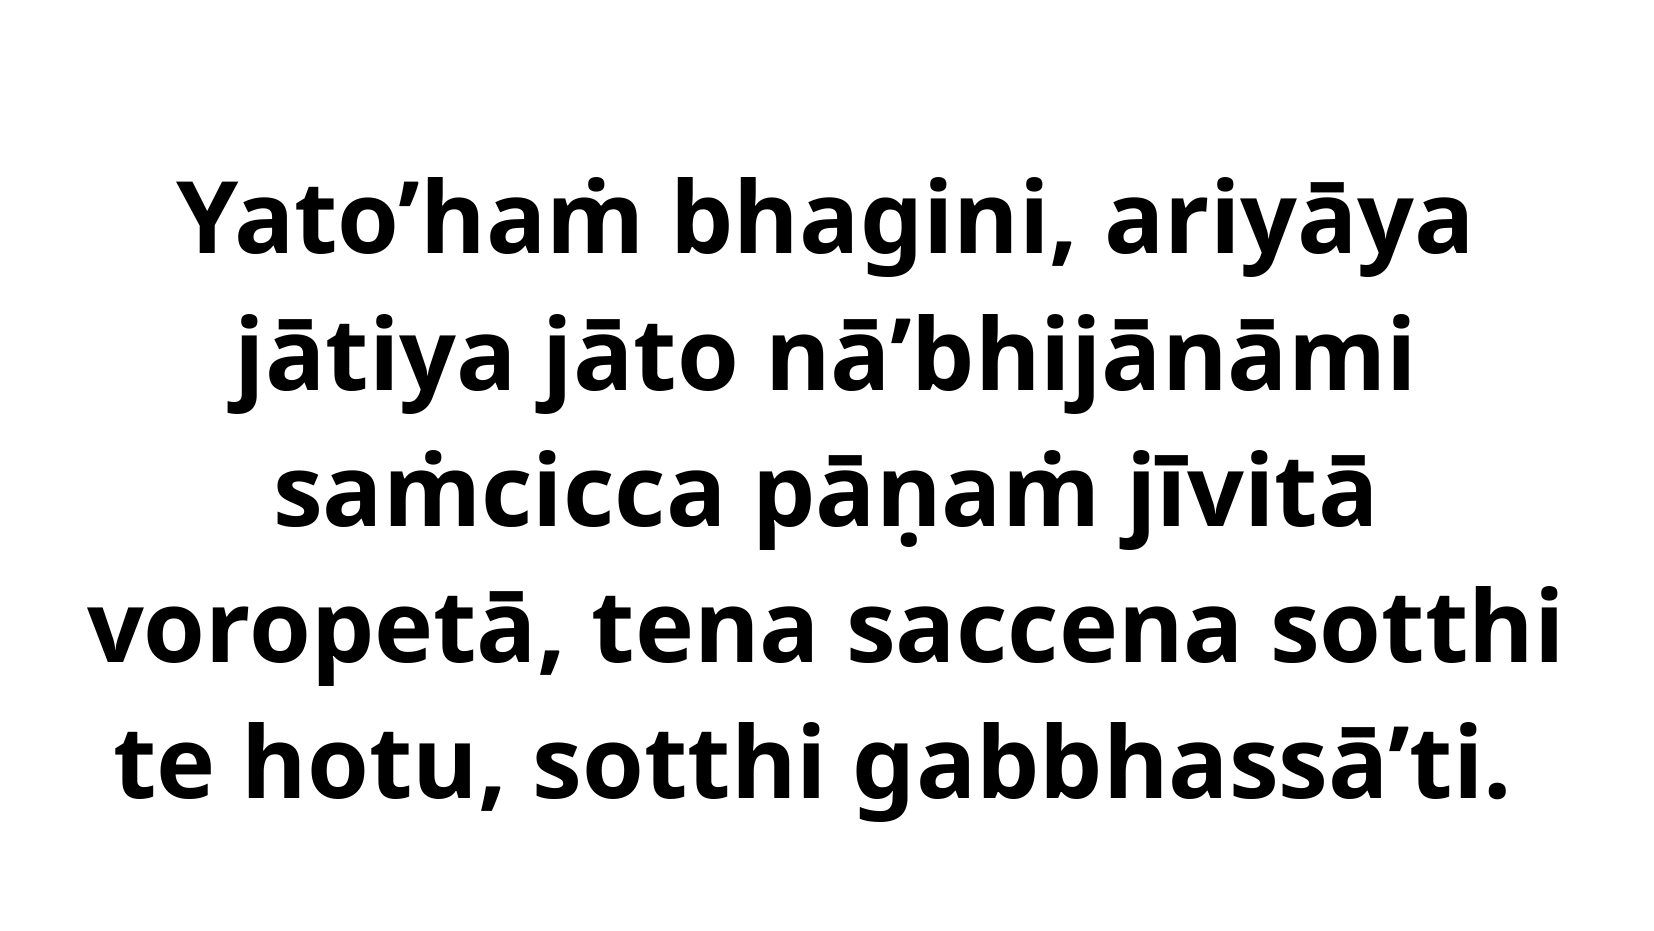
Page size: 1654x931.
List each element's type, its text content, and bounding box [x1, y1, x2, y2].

subtitle Yato’haṁ bhagini, ariyāya jātiya jāto nā’bhijānāmi saṁcicca pāṇaṁ jīvitā voropetā, tena saccena sotthi te hotu, sotthi gabbhassā’ti. [82, 127, 1571, 848]
